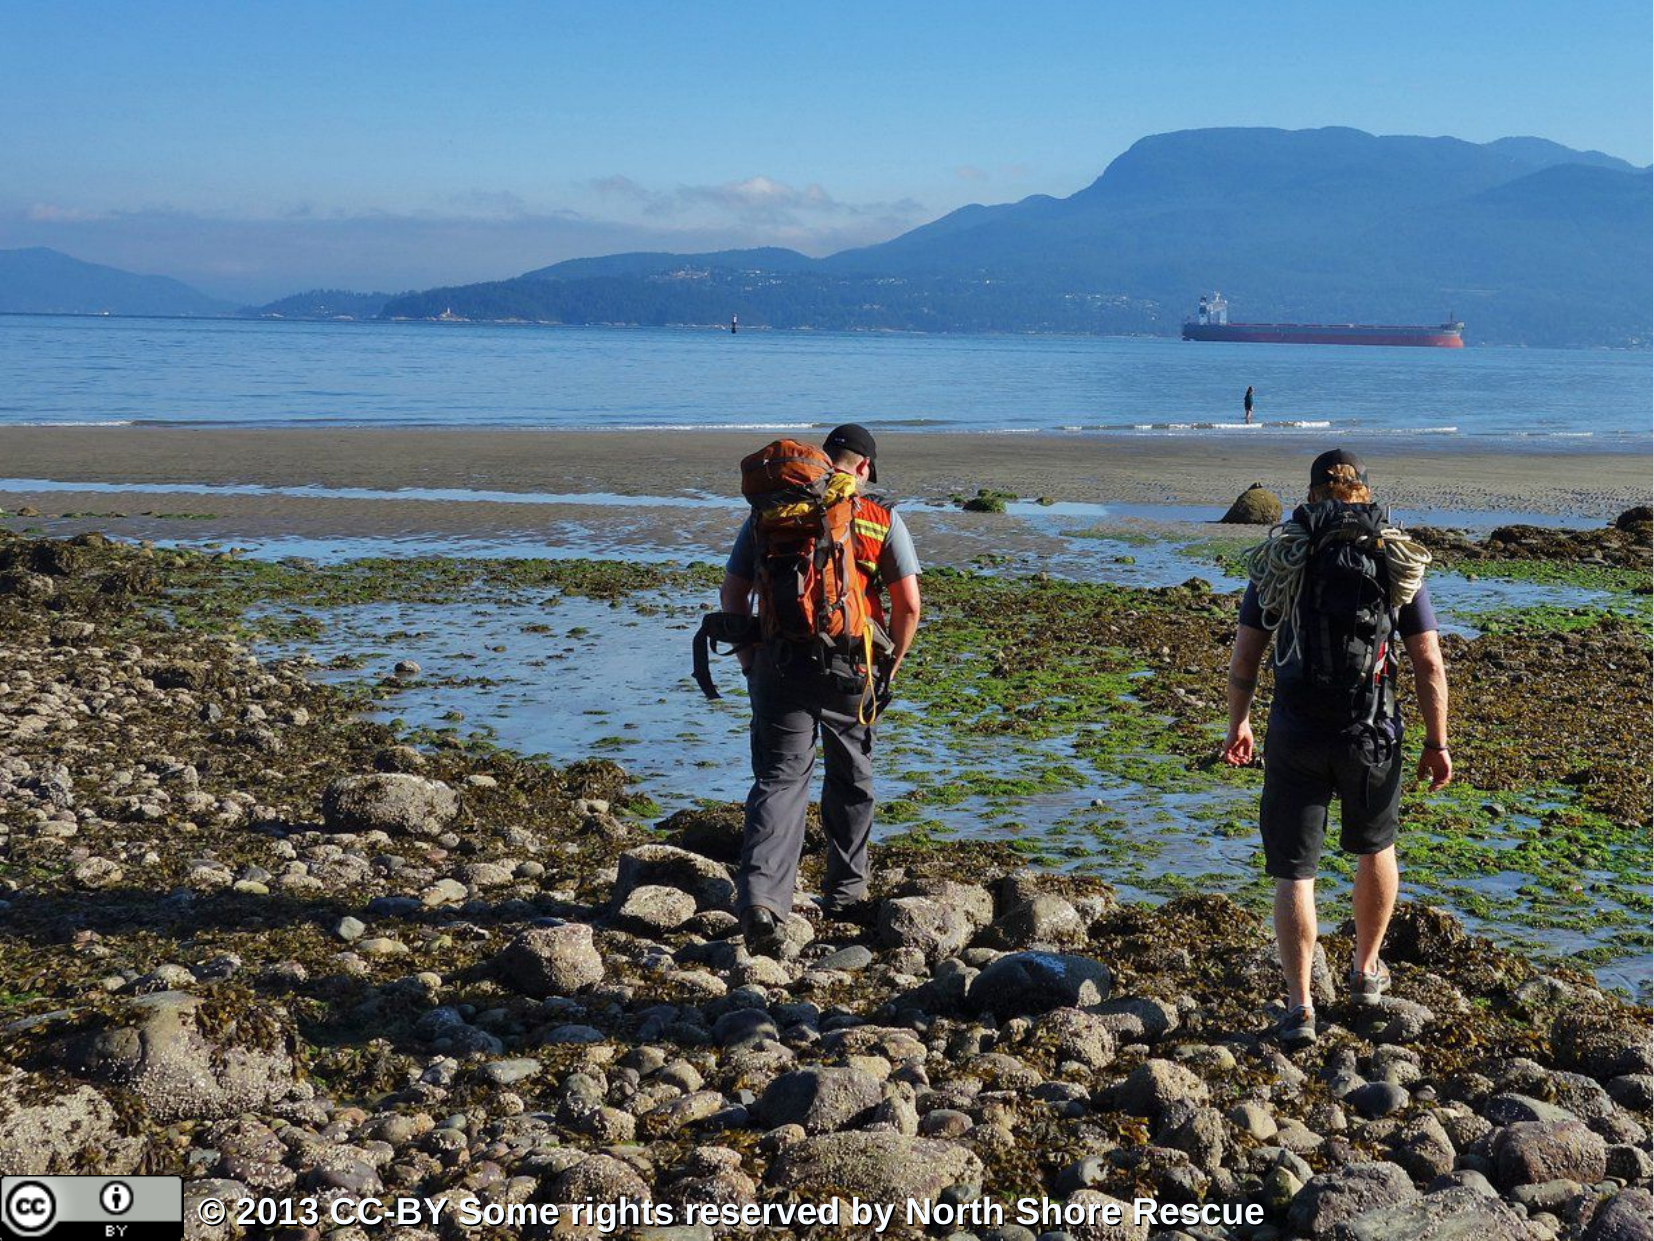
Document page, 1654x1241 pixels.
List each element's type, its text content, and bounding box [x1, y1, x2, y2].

text_box © 2013 CC-BY Some rights reserved by North Shore Rescue [183, 1183, 1413, 1241]
picture [0, 0, 1654, 1241]
